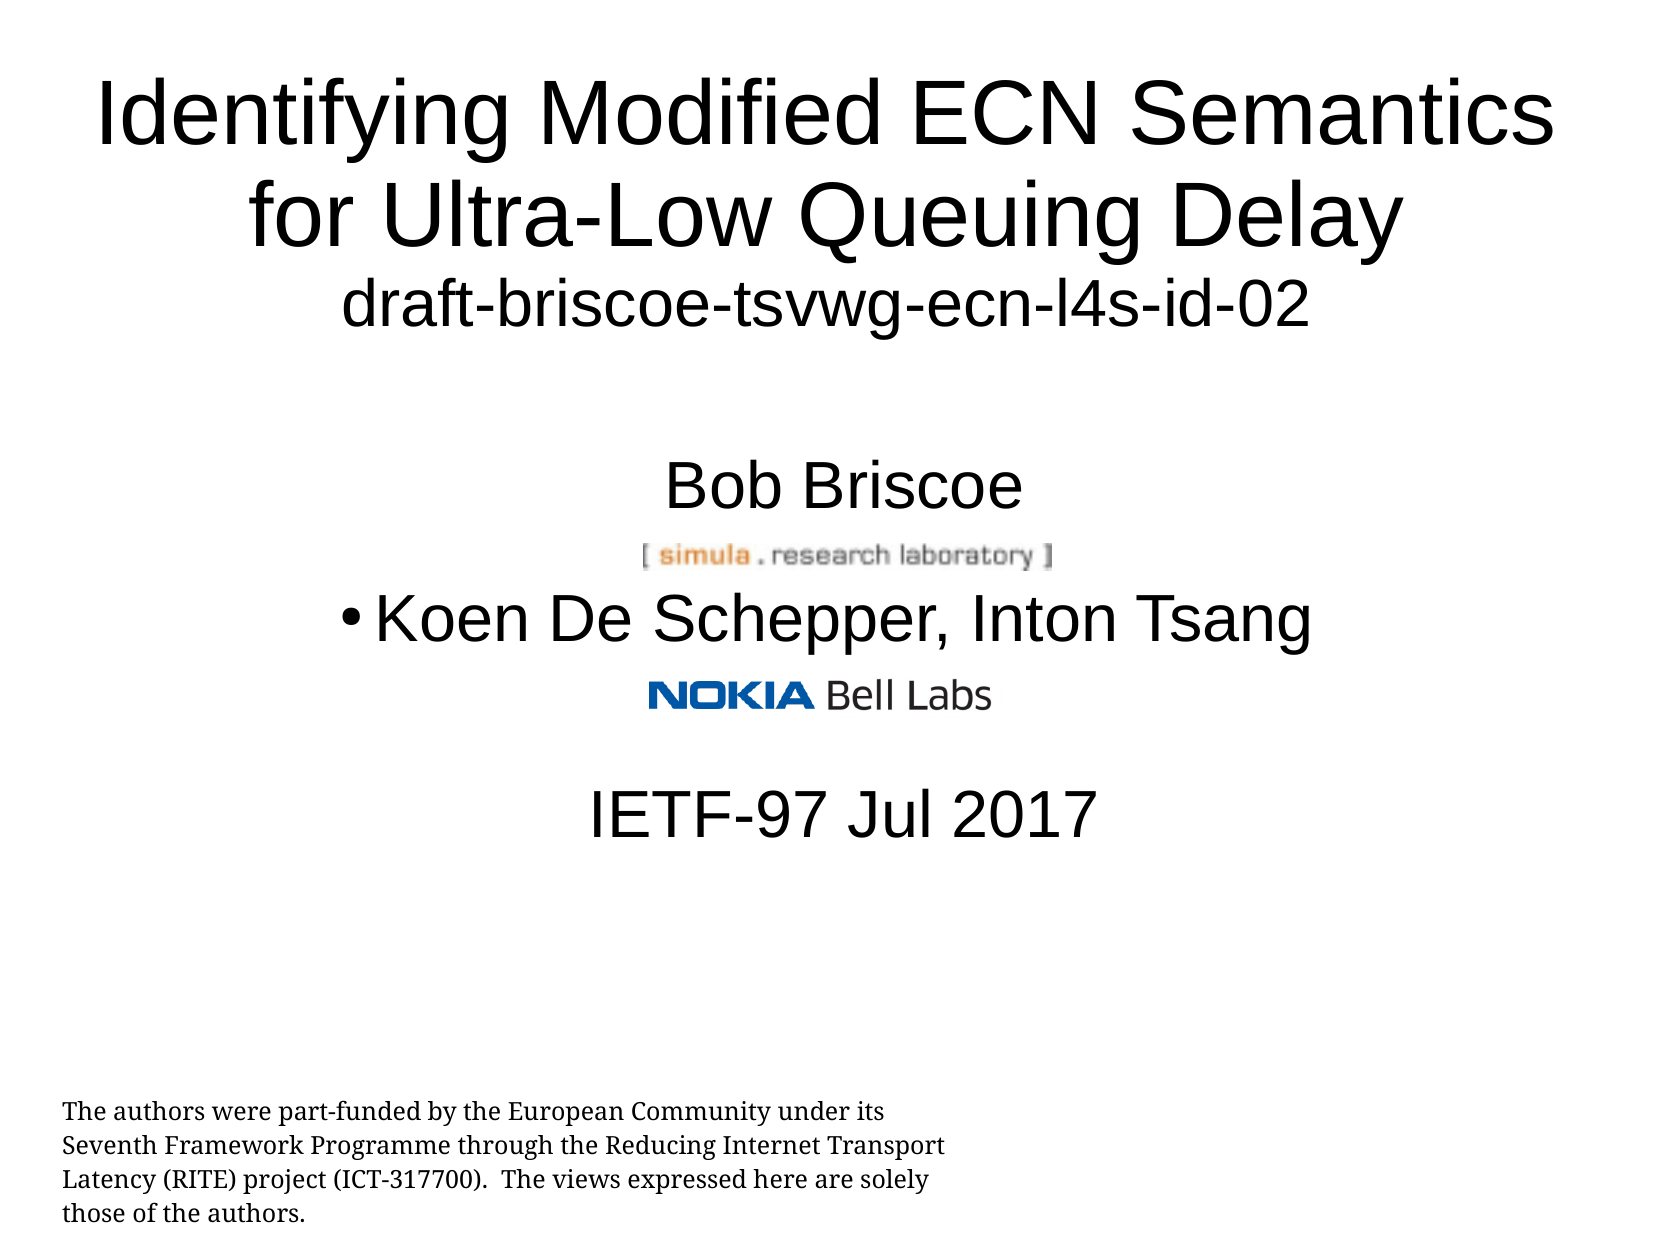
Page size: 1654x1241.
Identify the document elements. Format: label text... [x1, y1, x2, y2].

picture [828, 673, 1004, 718]
picture [649, 681, 815, 709]
picture [643, 543, 1052, 571]
text_box The authors were part-funded by the European Community under its Seventh Framework Programme through the Reducing Internet Transport Latency (RITE) project (ICT-317700). The views expressed here are solely those of the authors. [47, 1086, 993, 1188]
subtitle Bob Briscoe Simula Research Laboratory Koen De Schepper, Inton Tsang Nokia Bell Labs IETF-97 Jul 2017 [82, 290, 1571, 1010]
title Identifying Modified ECN Semantics for Ultra-Low Queuing Delay draft-briscoe-tsvwg-ecn-l4s-id-02 [82, 12, 1571, 290]
